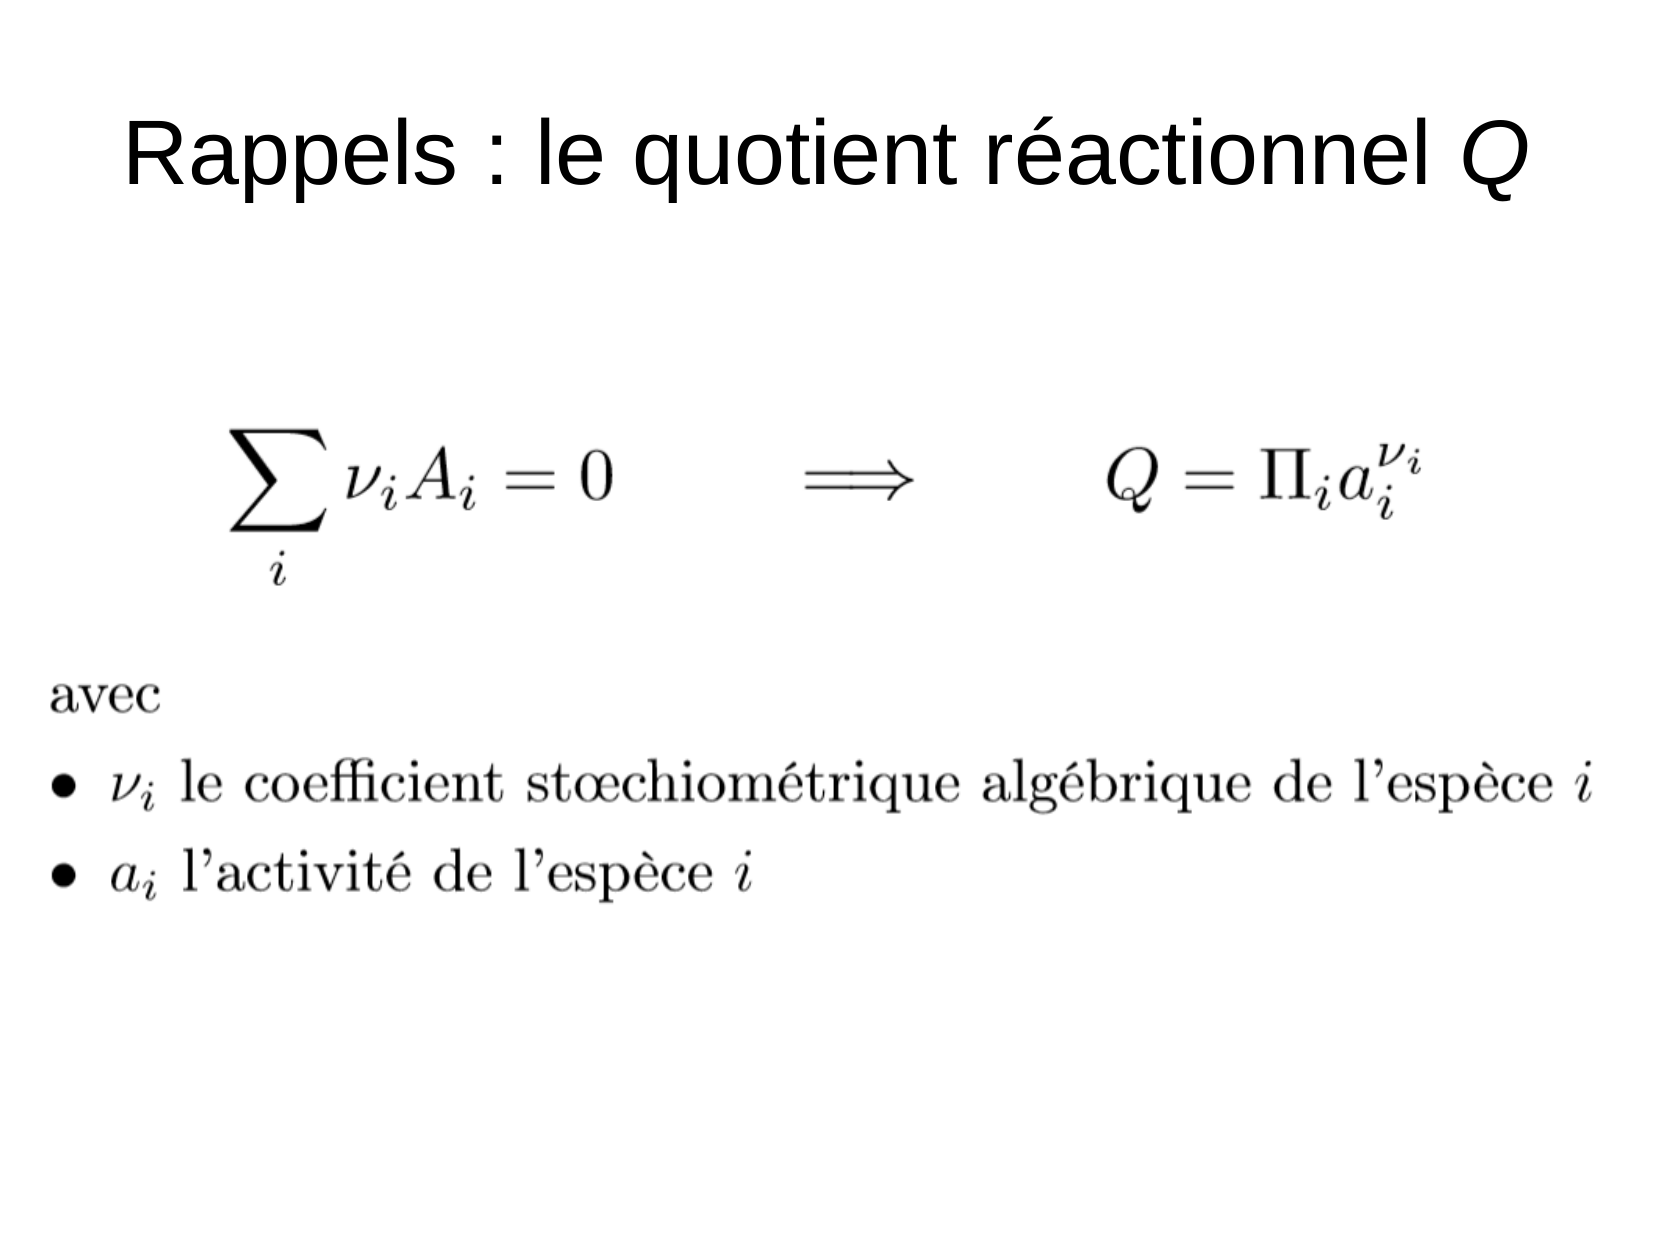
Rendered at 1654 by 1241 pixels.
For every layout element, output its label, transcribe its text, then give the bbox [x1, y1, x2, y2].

title Rappels : le quotient réactionnel Q [82, 49, 1571, 257]
picture [192, 388, 1474, 603]
picture [35, 673, 1611, 932]
